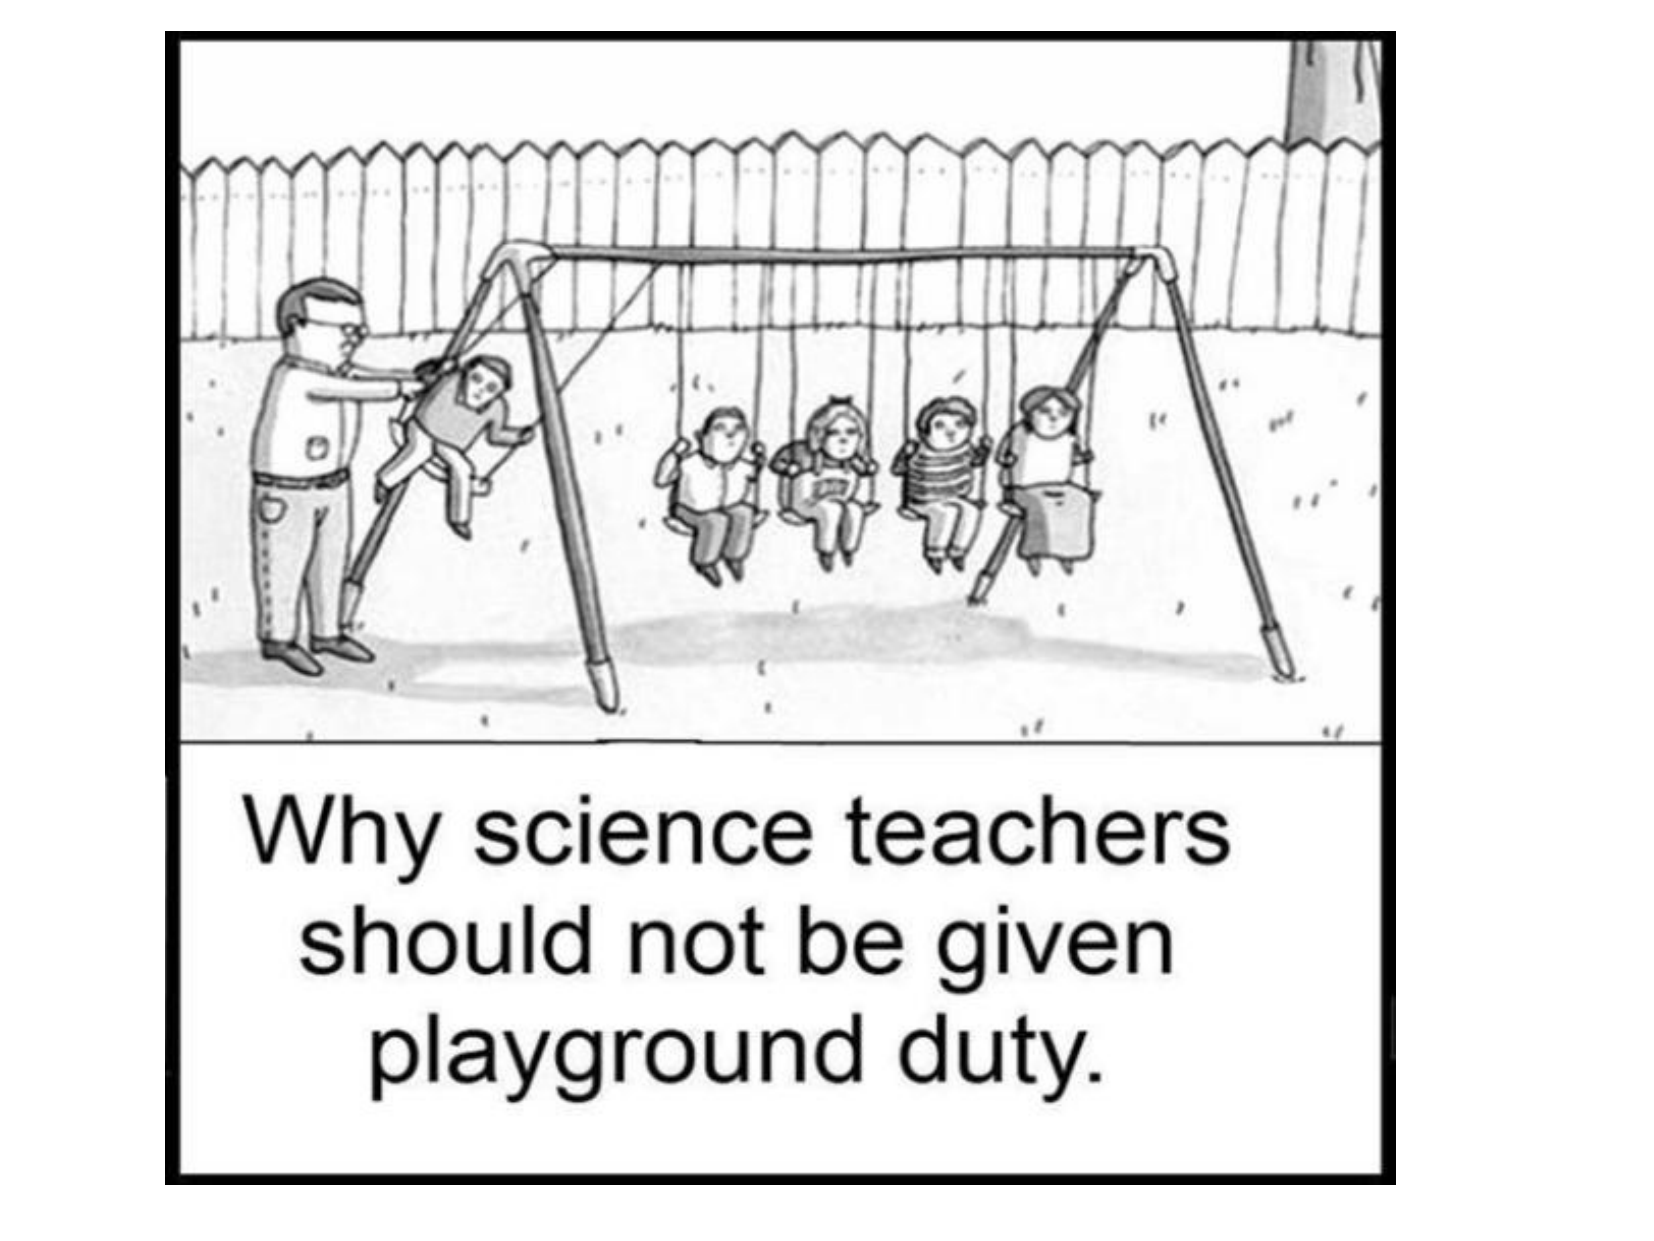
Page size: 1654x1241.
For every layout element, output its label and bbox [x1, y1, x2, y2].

picture [165, 31, 1396, 1186]
